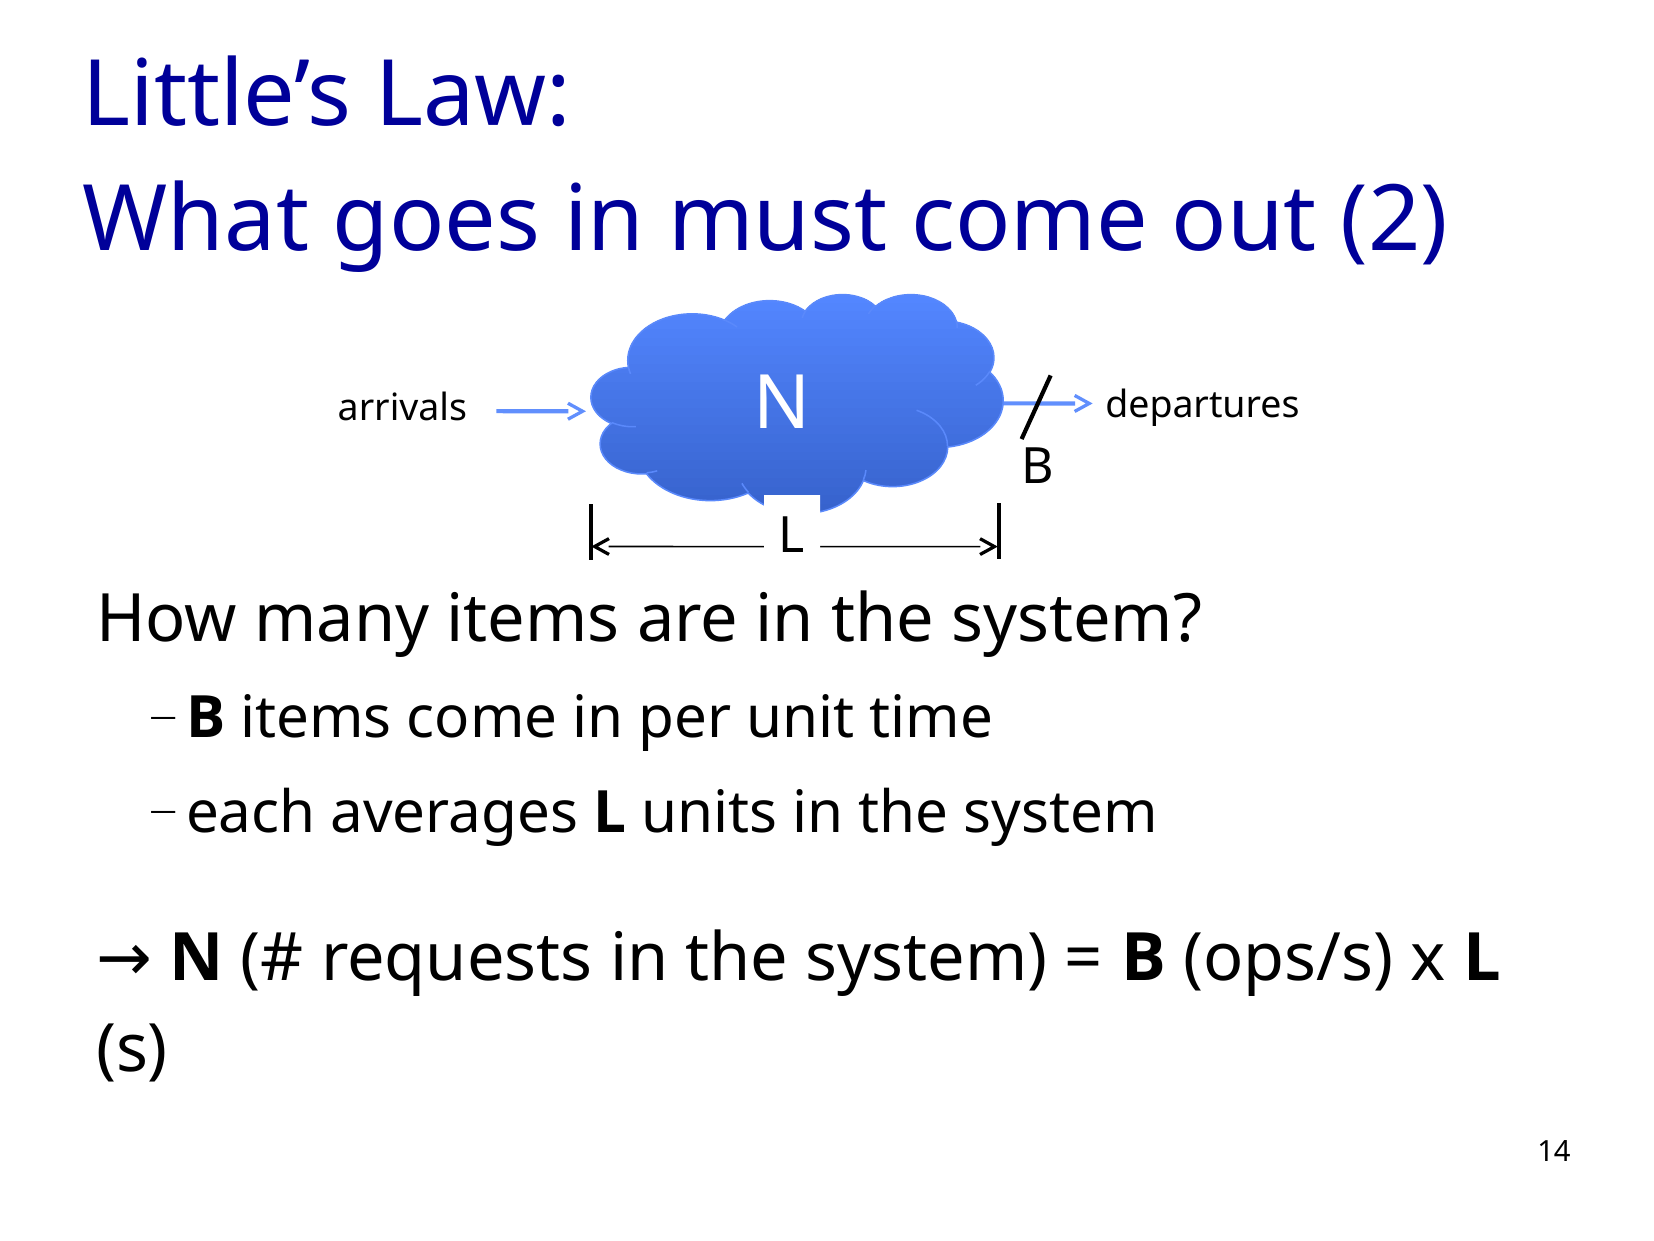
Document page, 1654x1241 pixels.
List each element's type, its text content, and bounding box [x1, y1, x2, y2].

list How many items are in the system? B items come in per unit time each averages L units in the system → N (# requests in the system) = B (ops/s) x L (s) [60, 570, 1571, 1096]
text_box B [1006, 425, 1069, 501]
text_box N [590, 294, 1004, 512]
text_box L [764, 495, 821, 570]
text_box departures [1090, 372, 1315, 433]
text_box arrivals [322, 375, 482, 436]
title Little’s Law: What goes in must come out (2) [82, 49, 1571, 257]
